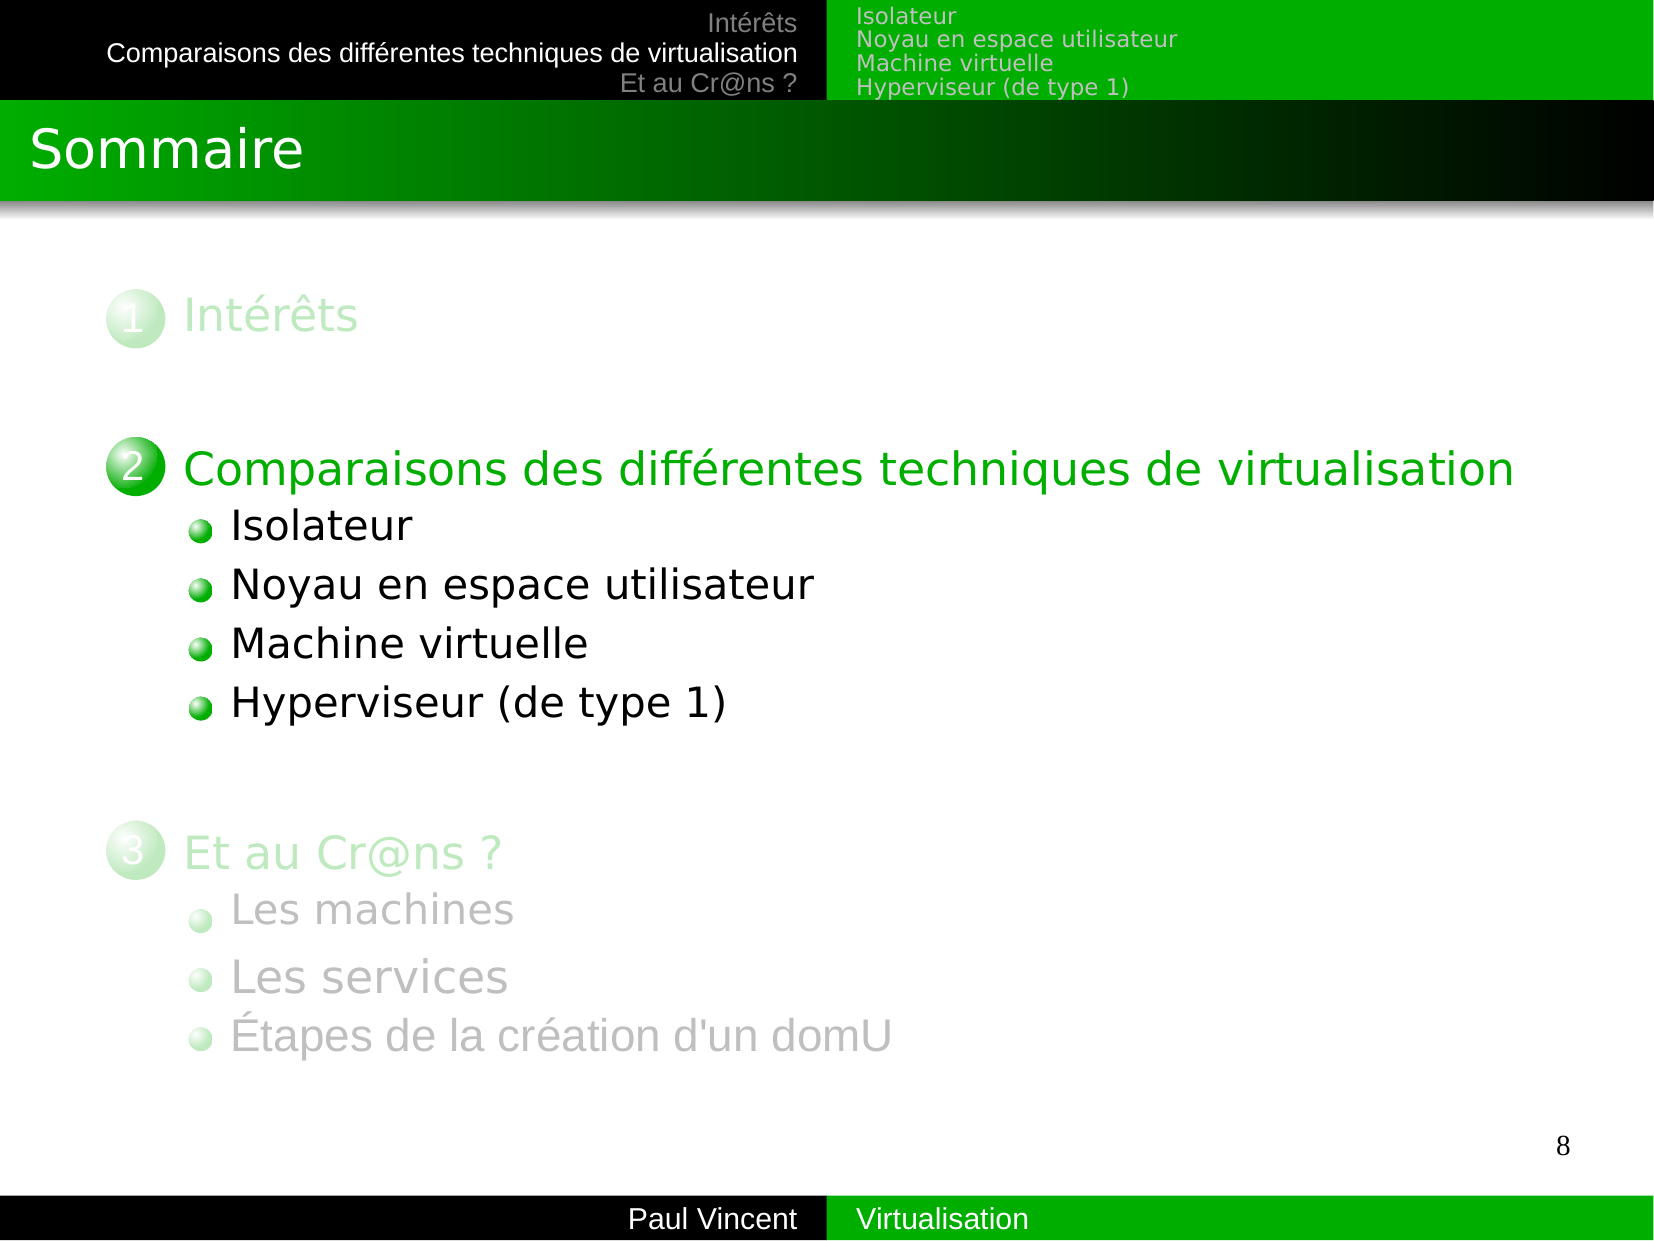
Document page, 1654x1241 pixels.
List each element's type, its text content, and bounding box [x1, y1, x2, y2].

text_box Hyperviseur (de type 1) [230, 679, 727, 728]
text_box [188, 637, 213, 662]
text_box [0, 0, 1654, 219]
text_box Comparaisons des différentes techniques de virtualisation [183, 442, 1625, 497]
text_box Intérêts Comparaisons des différentes techniques de virtualisation Et au Cr@ns ? [0, 7, 798, 99]
text_box [0, 1195, 1654, 1241]
text_box Virtualisation [856, 1201, 1654, 1237]
text_box Sommaire [29, 118, 1654, 184]
text_box 2 [121, 442, 181, 490]
text_box [188, 578, 213, 603]
text_box [88, 265, 1536, 414]
text_box Isolateur Noyau en espace utilisateur Machine virtuelle Hyperviseur (de type 1) [856, 5, 1625, 114]
text_box Isolateur [230, 501, 413, 551]
text_box [106, 437, 154, 497]
text_box [188, 519, 213, 544]
text_box [88, 797, 1536, 1123]
text_box Paul Vincent [0, 1201, 798, 1237]
text_box [189, 696, 213, 721]
text_box Machine virtuelle [230, 620, 589, 669]
text_box Noyau en espace utilisateur [230, 561, 814, 610]
